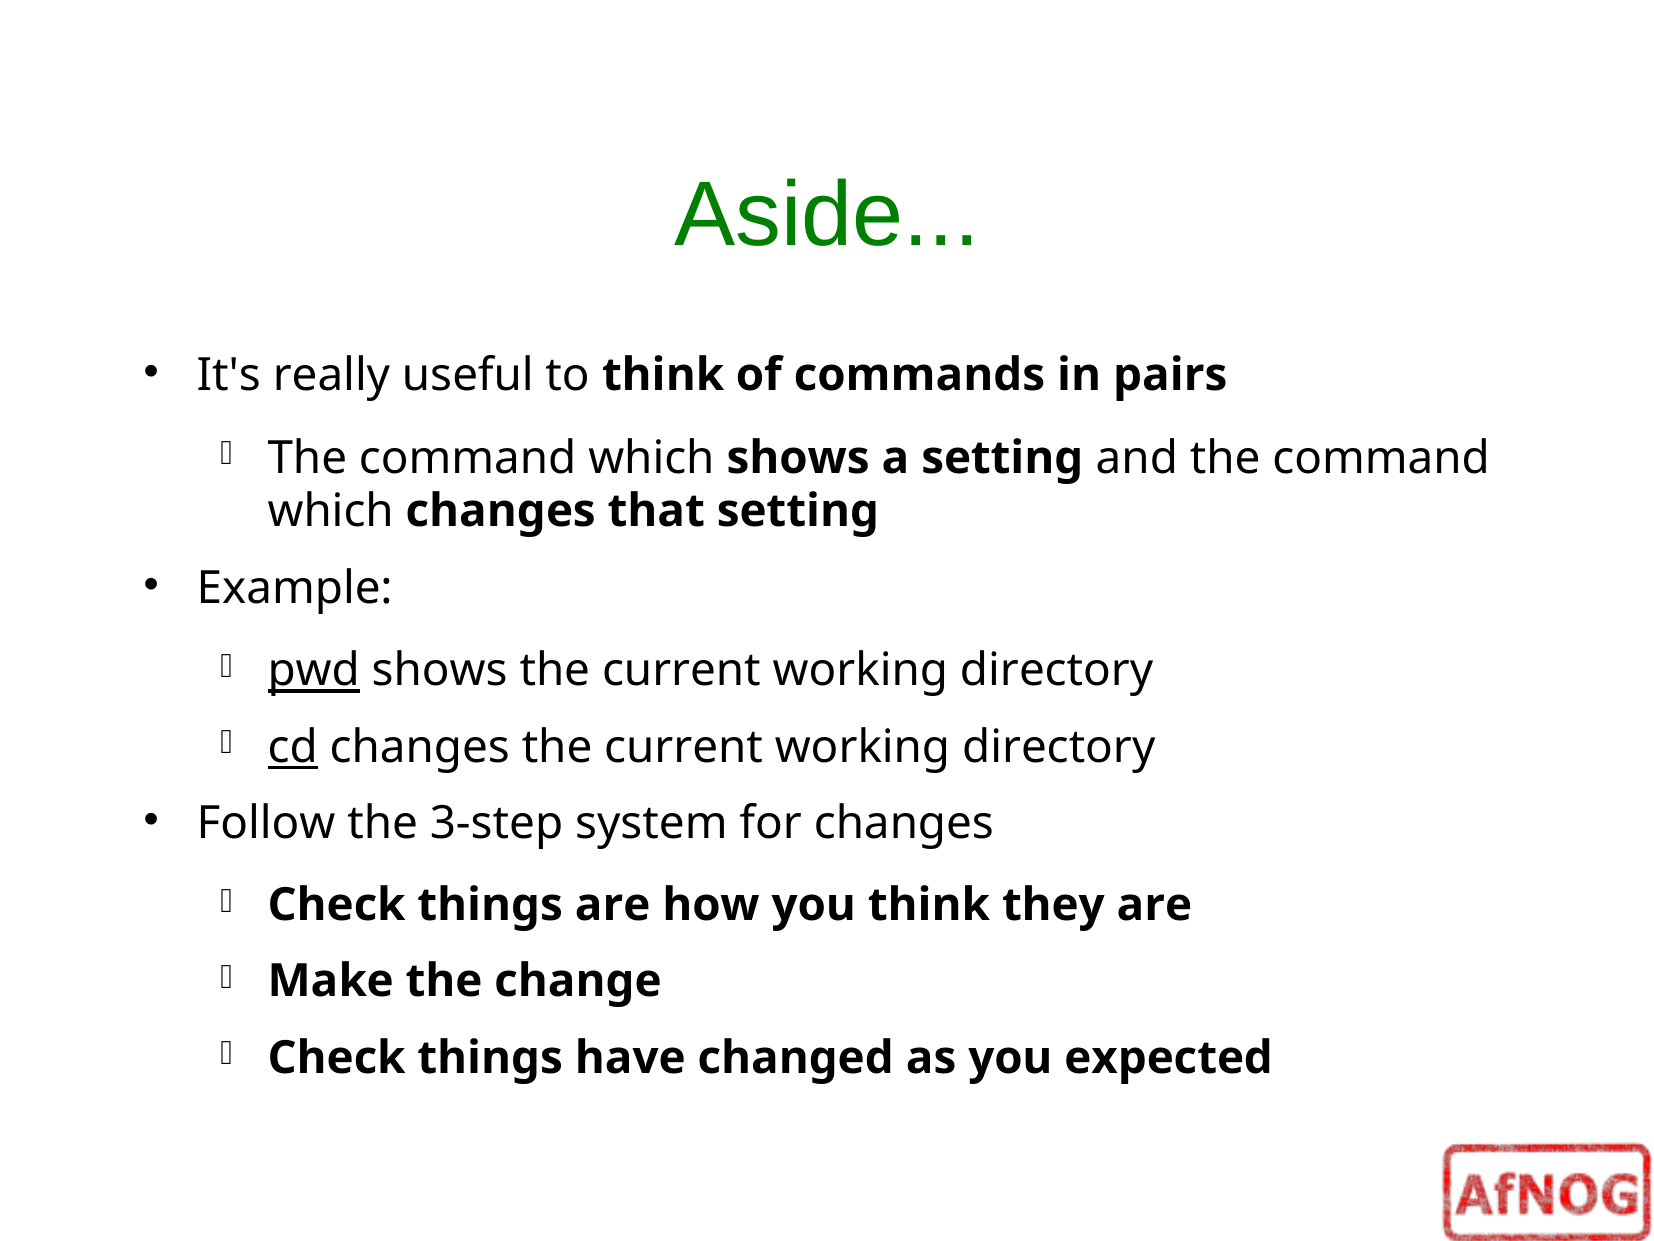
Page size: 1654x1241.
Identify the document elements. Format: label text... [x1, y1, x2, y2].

title Aside... [121, 65, 1534, 348]
list It's really useful to think of commands in pairs The command which shows a setting and the command which changes that setting Example: pwd shows the current working directory cd changes the current working directory Follow the 3-step system for changes Check things are how you think they are Make the change Check things have changed as you expected [126, 347, 1539, 1241]
picture [1539, 1141, 1654, 1241]
